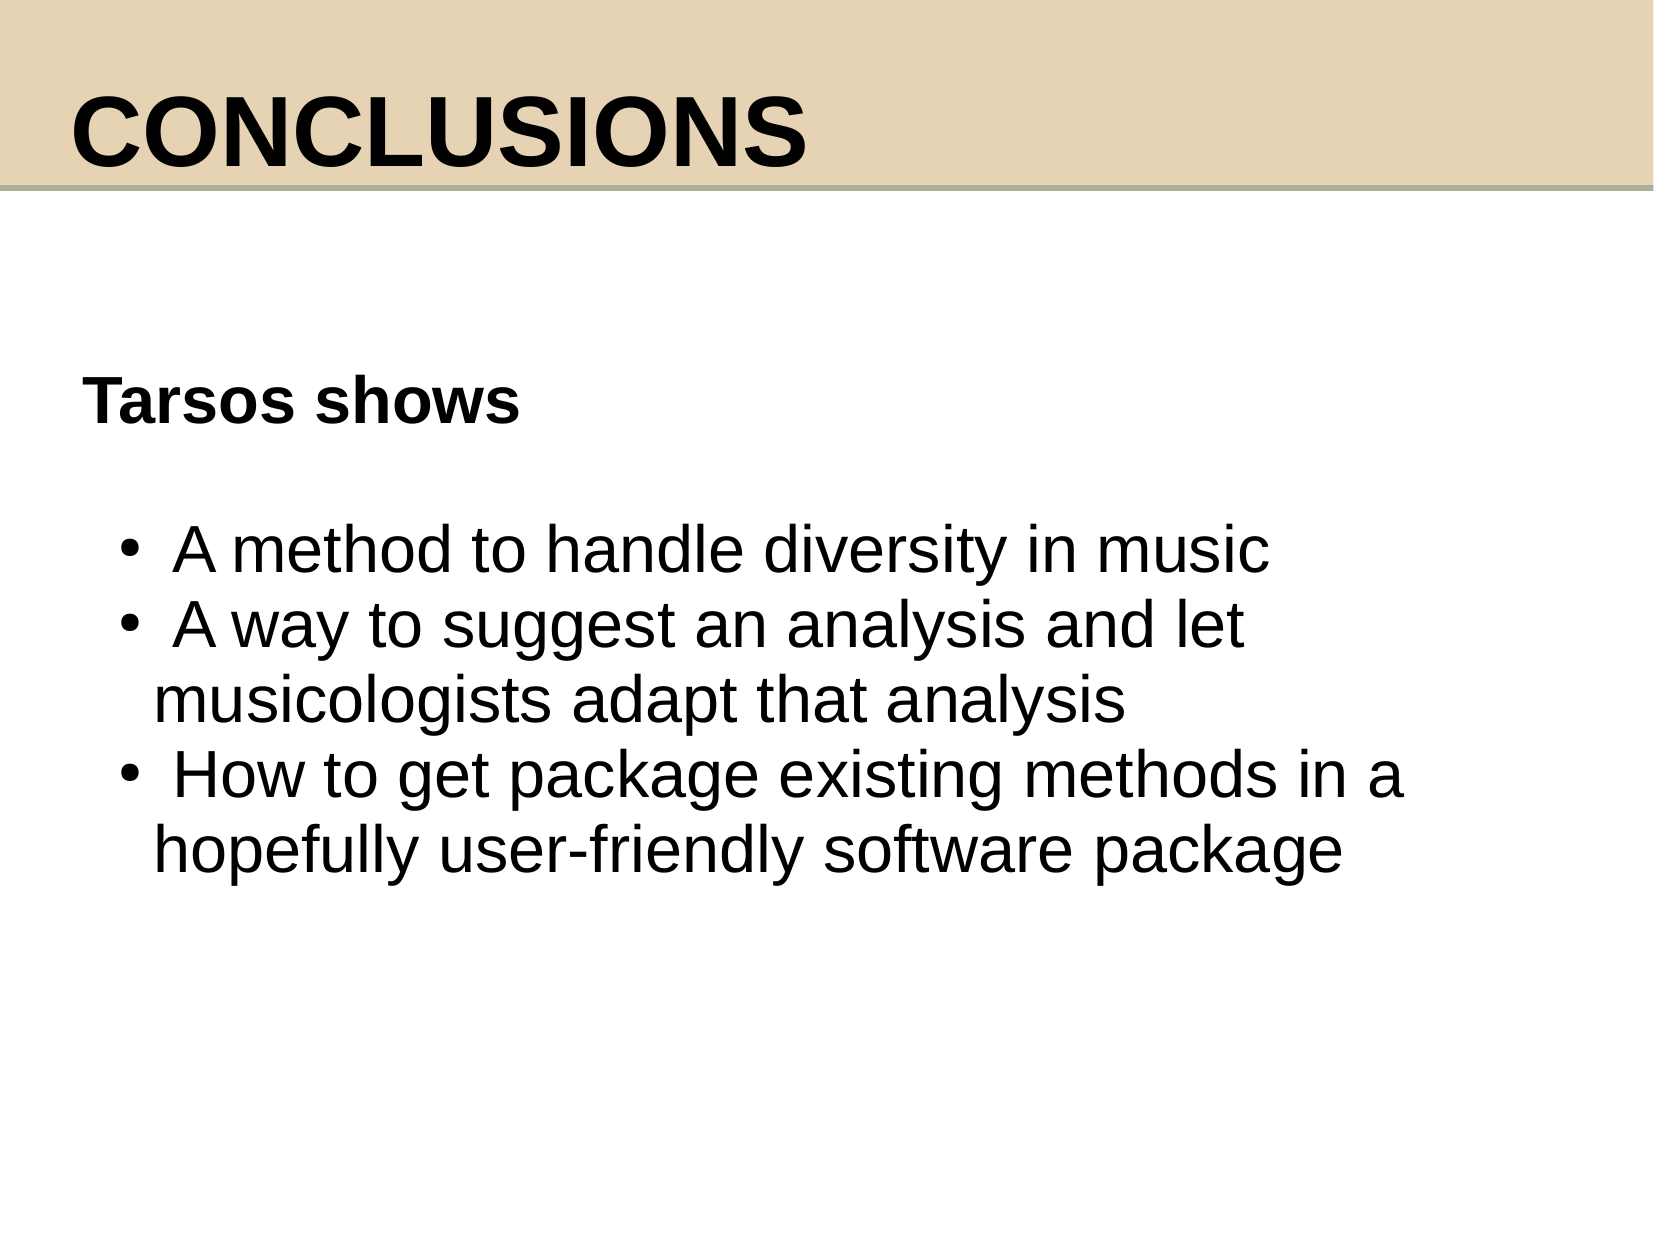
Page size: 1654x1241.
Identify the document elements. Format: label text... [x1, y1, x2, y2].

title CONCLUSIONS [0, 0, 1654, 188]
text_box Tarsos shows A method to handle diversity in music A way to suggest an analysis and let musicologists adapt that analysis How to get package existing methods in a hopefully user-friendly software package [82, 290, 1571, 1109]
